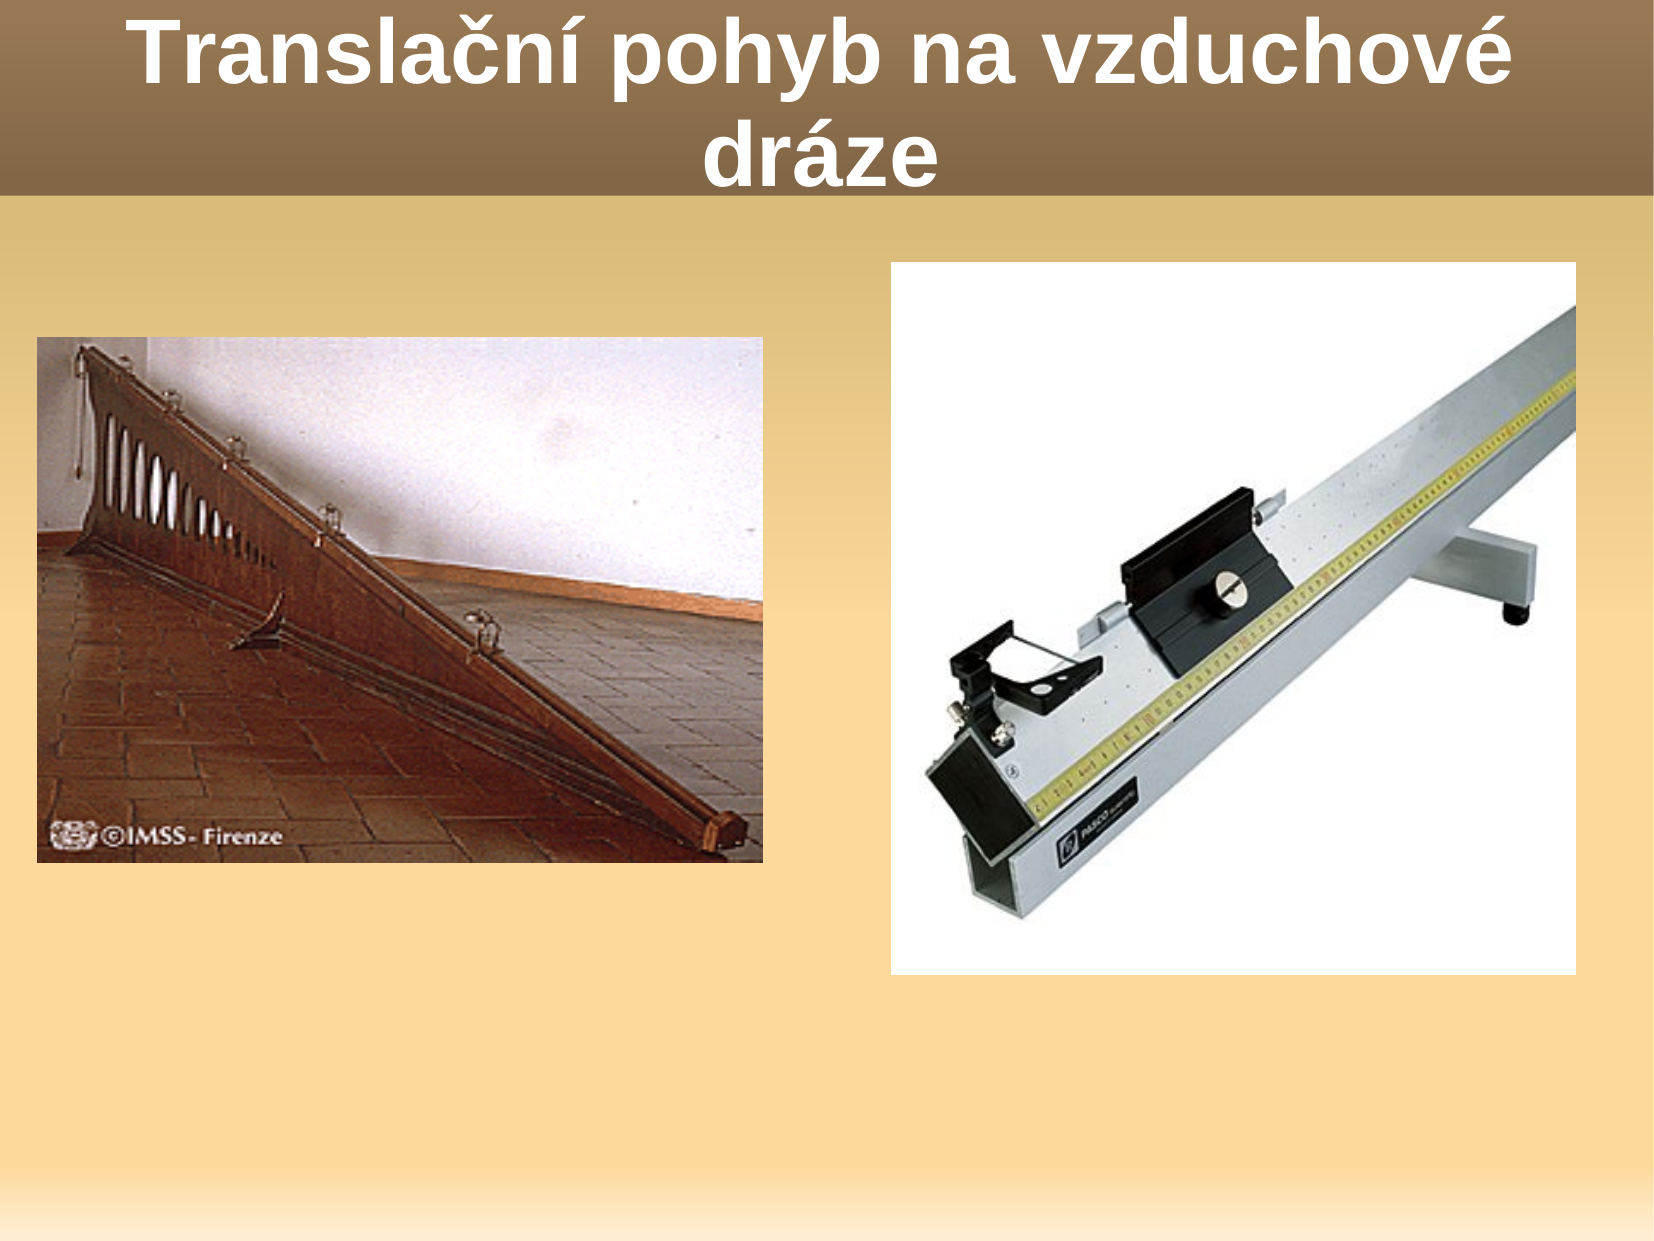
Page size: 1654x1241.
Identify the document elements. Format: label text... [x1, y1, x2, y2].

picture [0, 0, 1654, 1241]
title Translační pohyb na vzduchové dráze [76, 1, 1565, 207]
